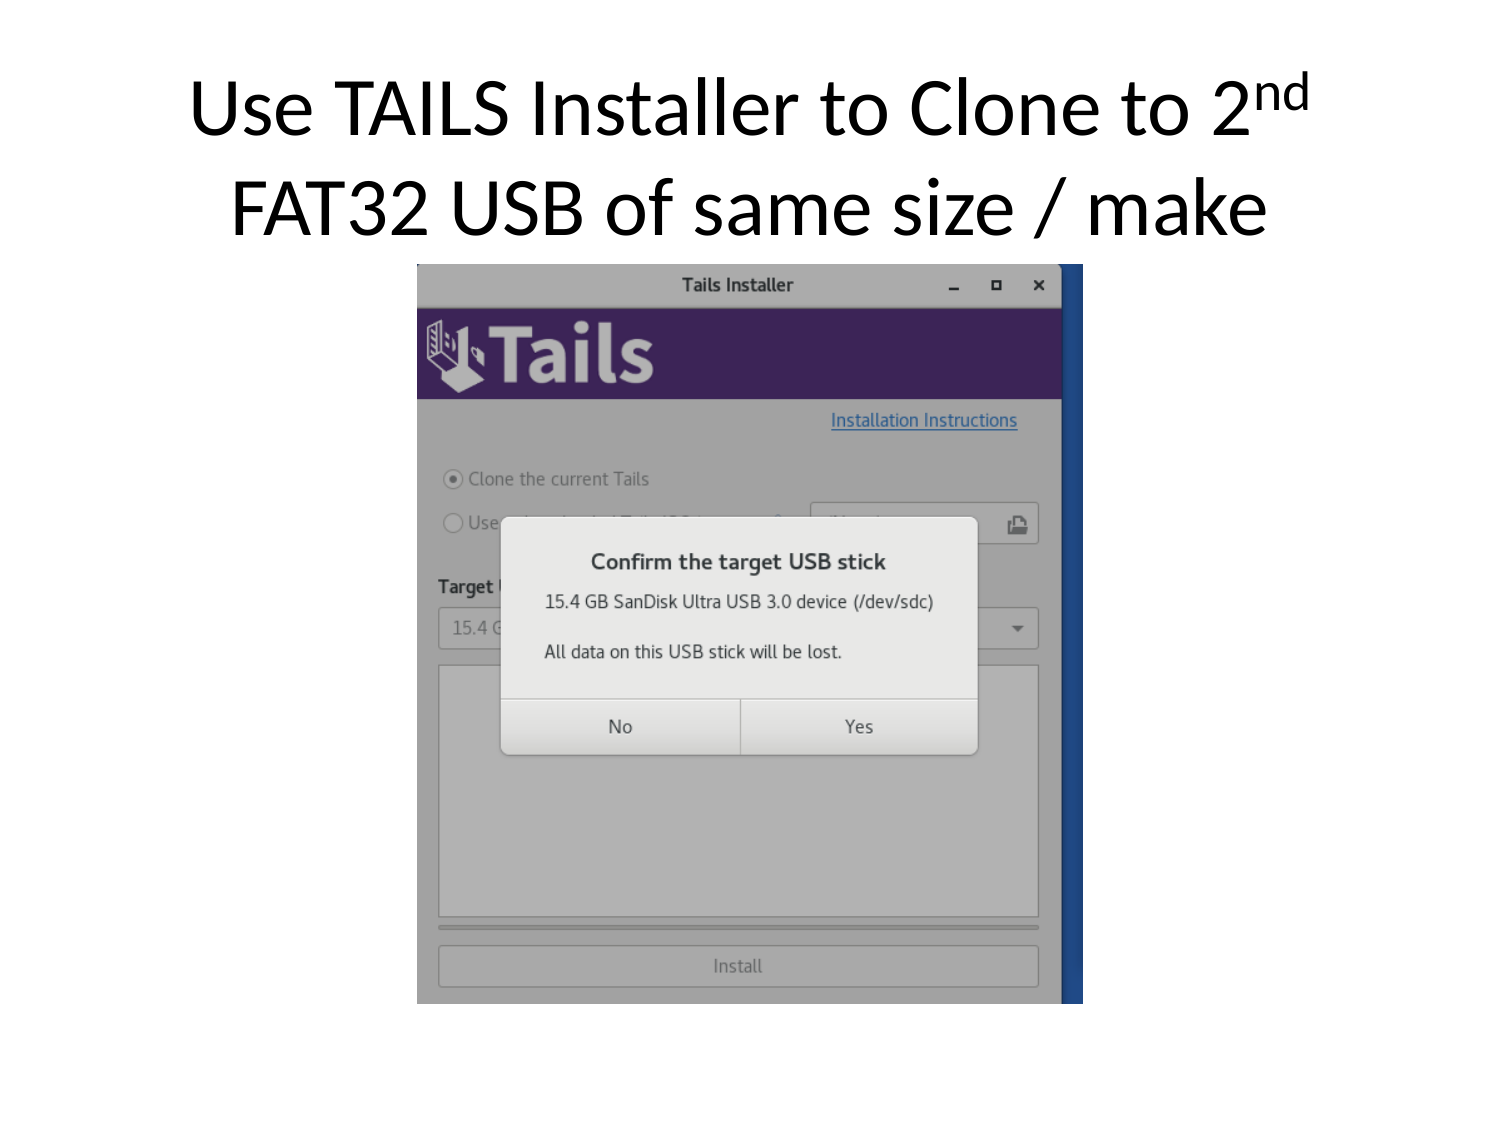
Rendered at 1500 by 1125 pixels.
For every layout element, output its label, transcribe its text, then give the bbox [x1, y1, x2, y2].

picture [417, 264, 1083, 1004]
title Use TAILS Installer to Clone to 2nd FAT32 USB of same size / make [75, 45, 1426, 233]
